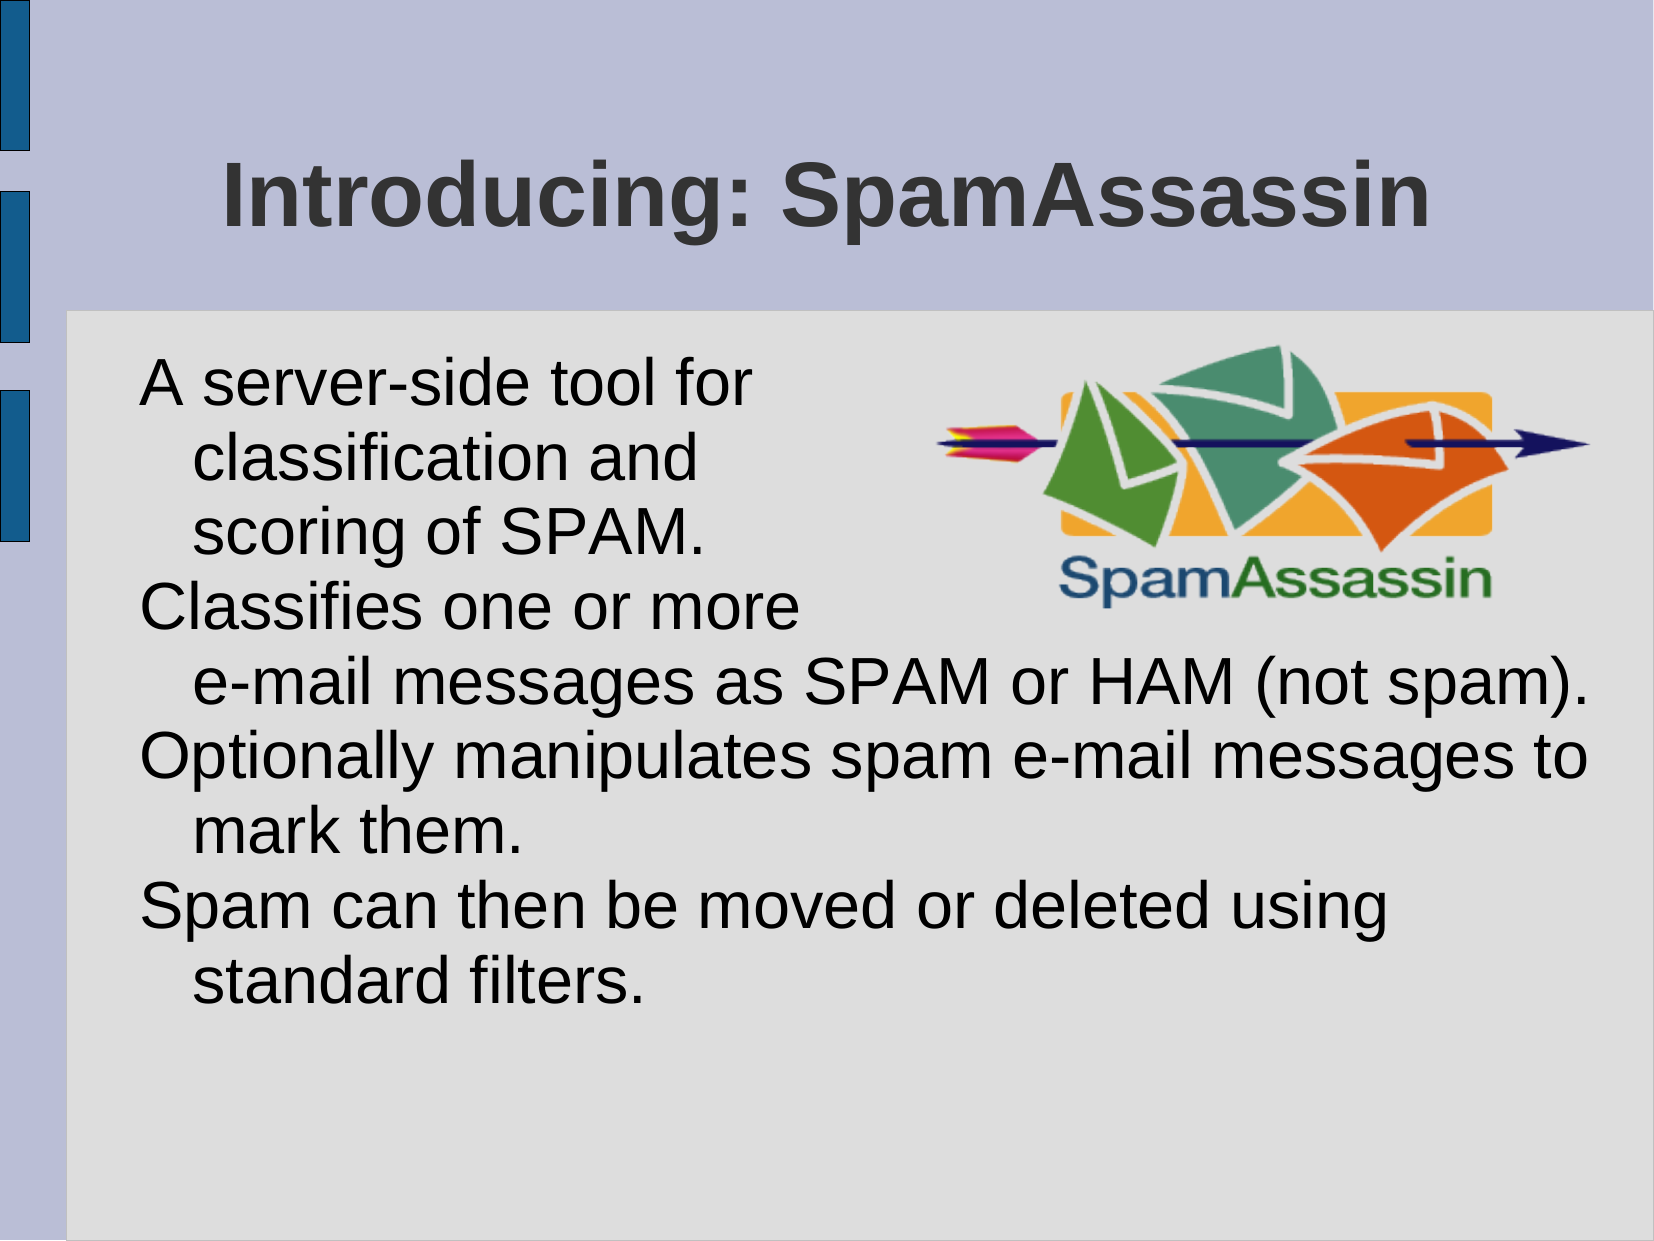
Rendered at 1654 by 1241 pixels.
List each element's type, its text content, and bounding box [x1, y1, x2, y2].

title Introducing: SpamAssassin [121, 91, 1534, 299]
list A server-side tool for classification and scoring of SPAM. Classifies one or more e-mail messages as SPAM or HAM (not spam). Optionally manipulates spam e-mail messages to mark them. Spam can then be moved or deleted using standard filters. [121, 344, 1595, 1127]
picture [915, 324, 1612, 630]
